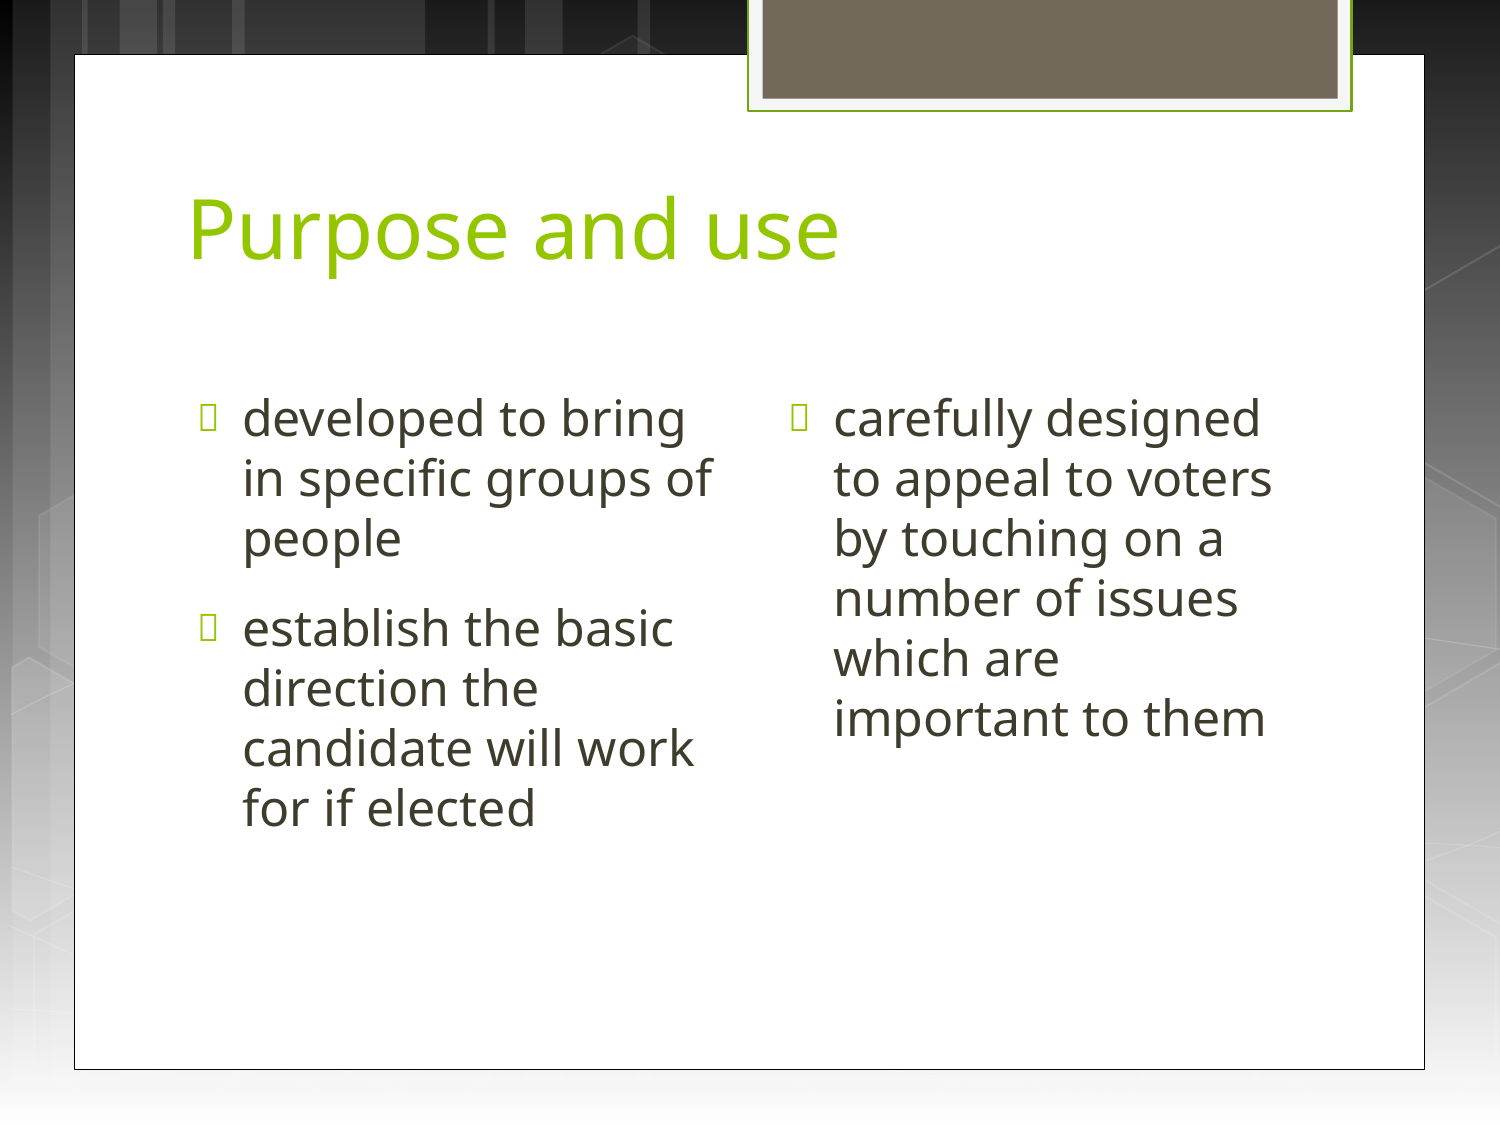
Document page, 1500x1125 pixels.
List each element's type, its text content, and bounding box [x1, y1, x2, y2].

list developed to bring in specific groups of people establish the basic direction the candidate will work for if elected [171, 379, 732, 953]
list carefully designed to appeal to voters by touching on a number of issues which are important to them [761, 379, 1323, 953]
title Purpose and use [171, 168, 1324, 357]
